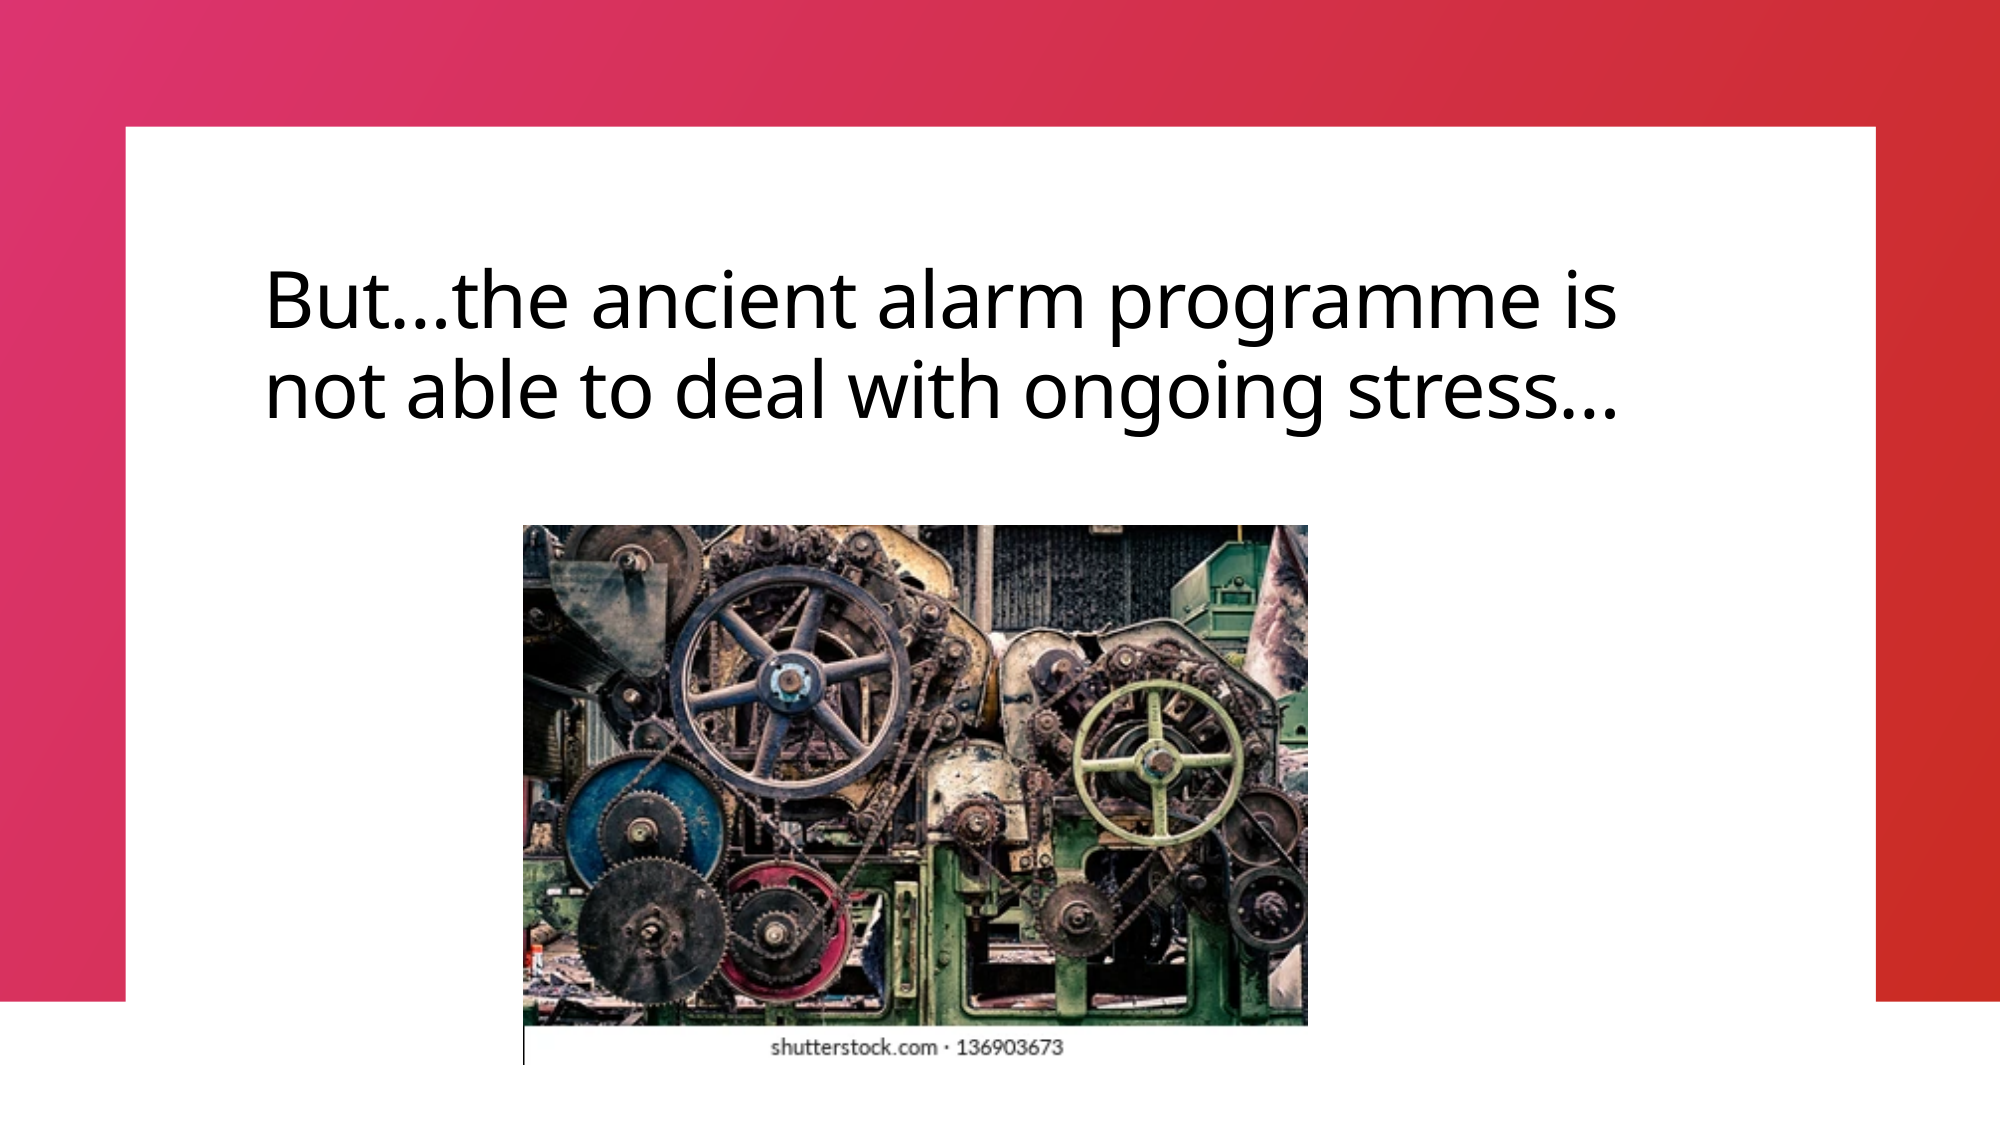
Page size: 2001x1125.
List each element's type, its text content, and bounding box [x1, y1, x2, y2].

title But…the ancient alarm programme is not able to deal with ongoing stress… [248, 248, 1749, 470]
picture [523, 525, 1308, 1066]
